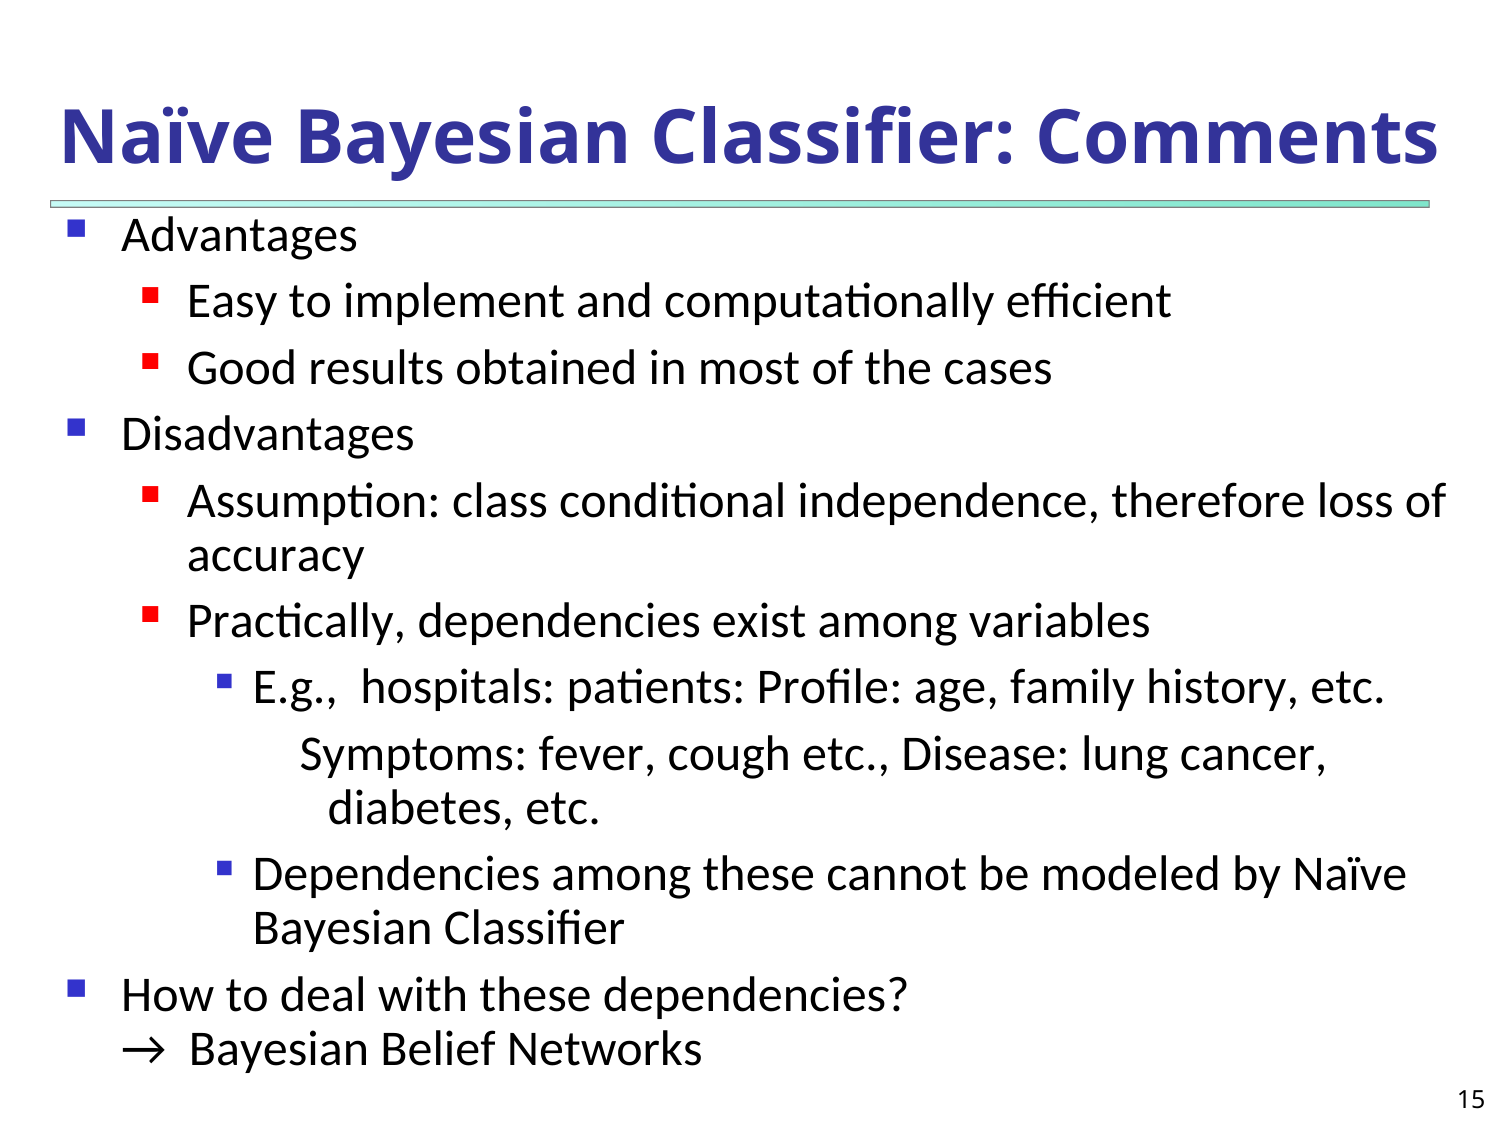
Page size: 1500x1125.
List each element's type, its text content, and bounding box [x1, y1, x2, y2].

title Naïve Bayesian Classifier: Comments [0, 0, 1500, 187]
text_box <number> [1463, 1062, 1500, 1125]
list Advantages Easy to implement and computationally efficient Good results obtained in most of the cases Disadvantages Assumption: class conditional independence, therefore loss of accuracy Practically, dependencies exist among variables E.g., hospitals: patients: Profile: age, family history, etc. Symptoms: fever, cough etc., Disease: lung cancer, diabetes, etc. Dependencies among these cannot be modeled by Naïve Bayesian Classifier How to deal with these dependencies? → Bayesian Belief Networks [50, 200, 1463, 1125]
